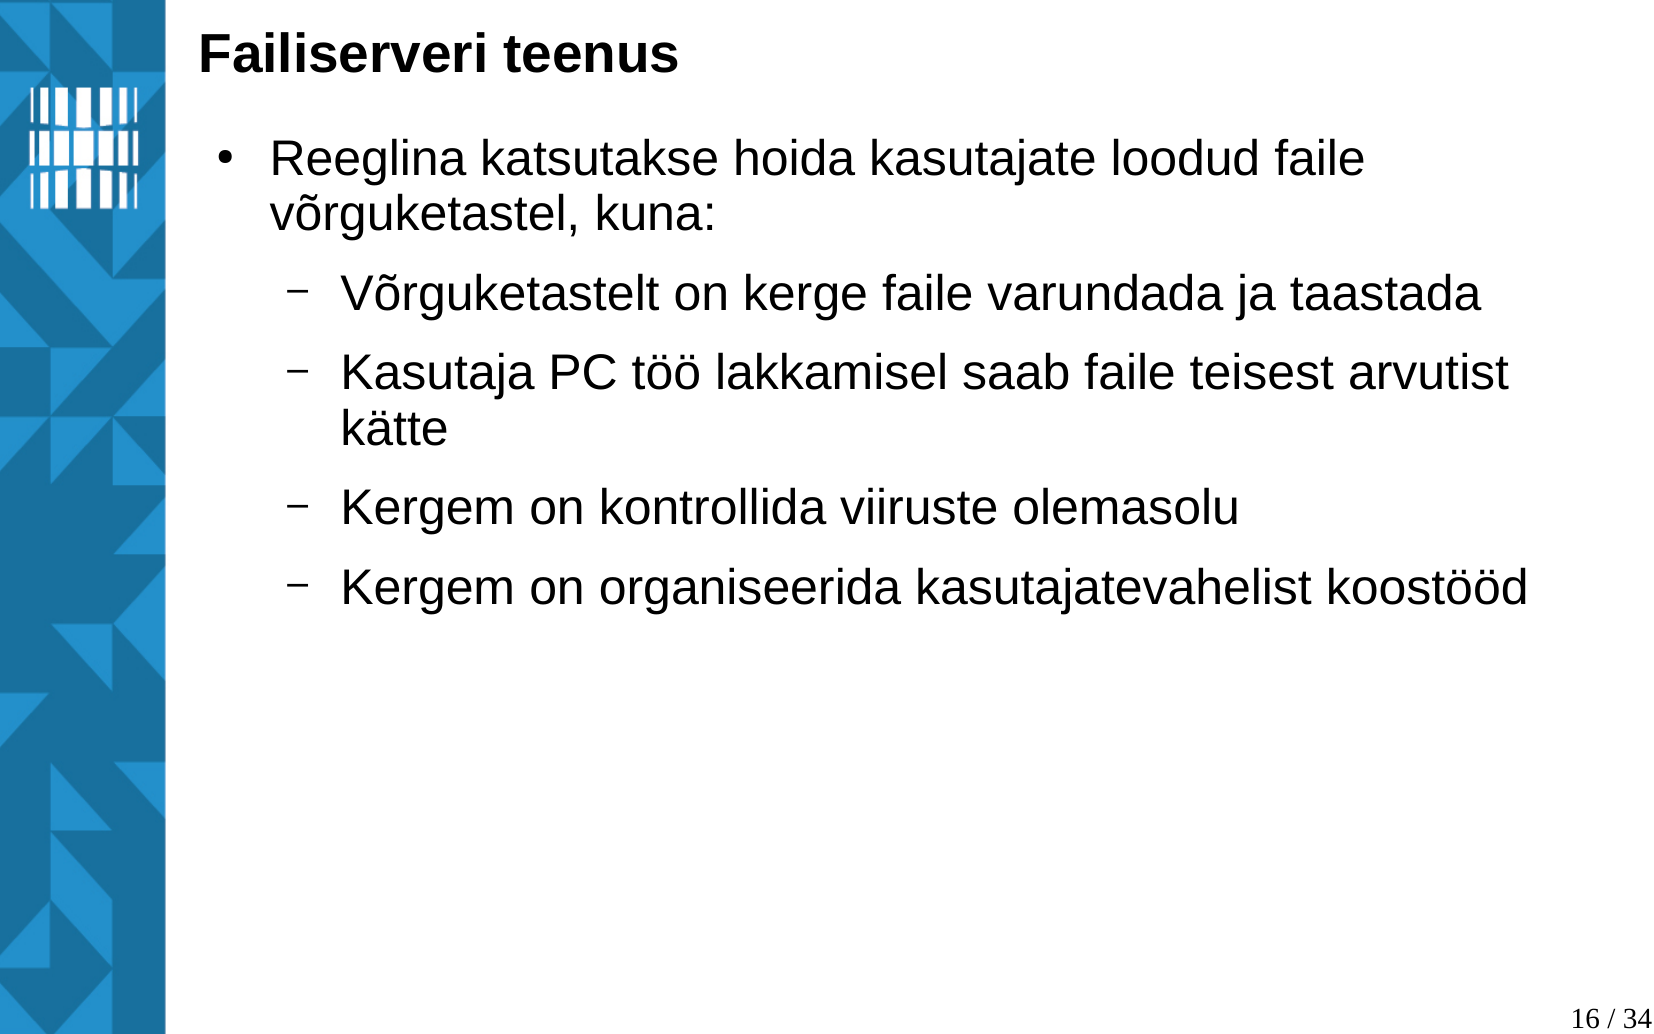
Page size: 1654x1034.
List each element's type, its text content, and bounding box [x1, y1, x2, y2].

list Reeglina katsutakse hoida kasutajate loodud faile võrguketastel, kuna: Võrguketastelt on kerge faile varundada ja taastada Kasutaja PC töö lakkamisel saab faile teisest arvutist kätte Kergem on kontrollida viiruste olemasolu Kergem on organiseerida kasutajatevahelist koostööd [198, 129, 1565, 997]
title Failiserveri teenus [198, 11, 1601, 95]
